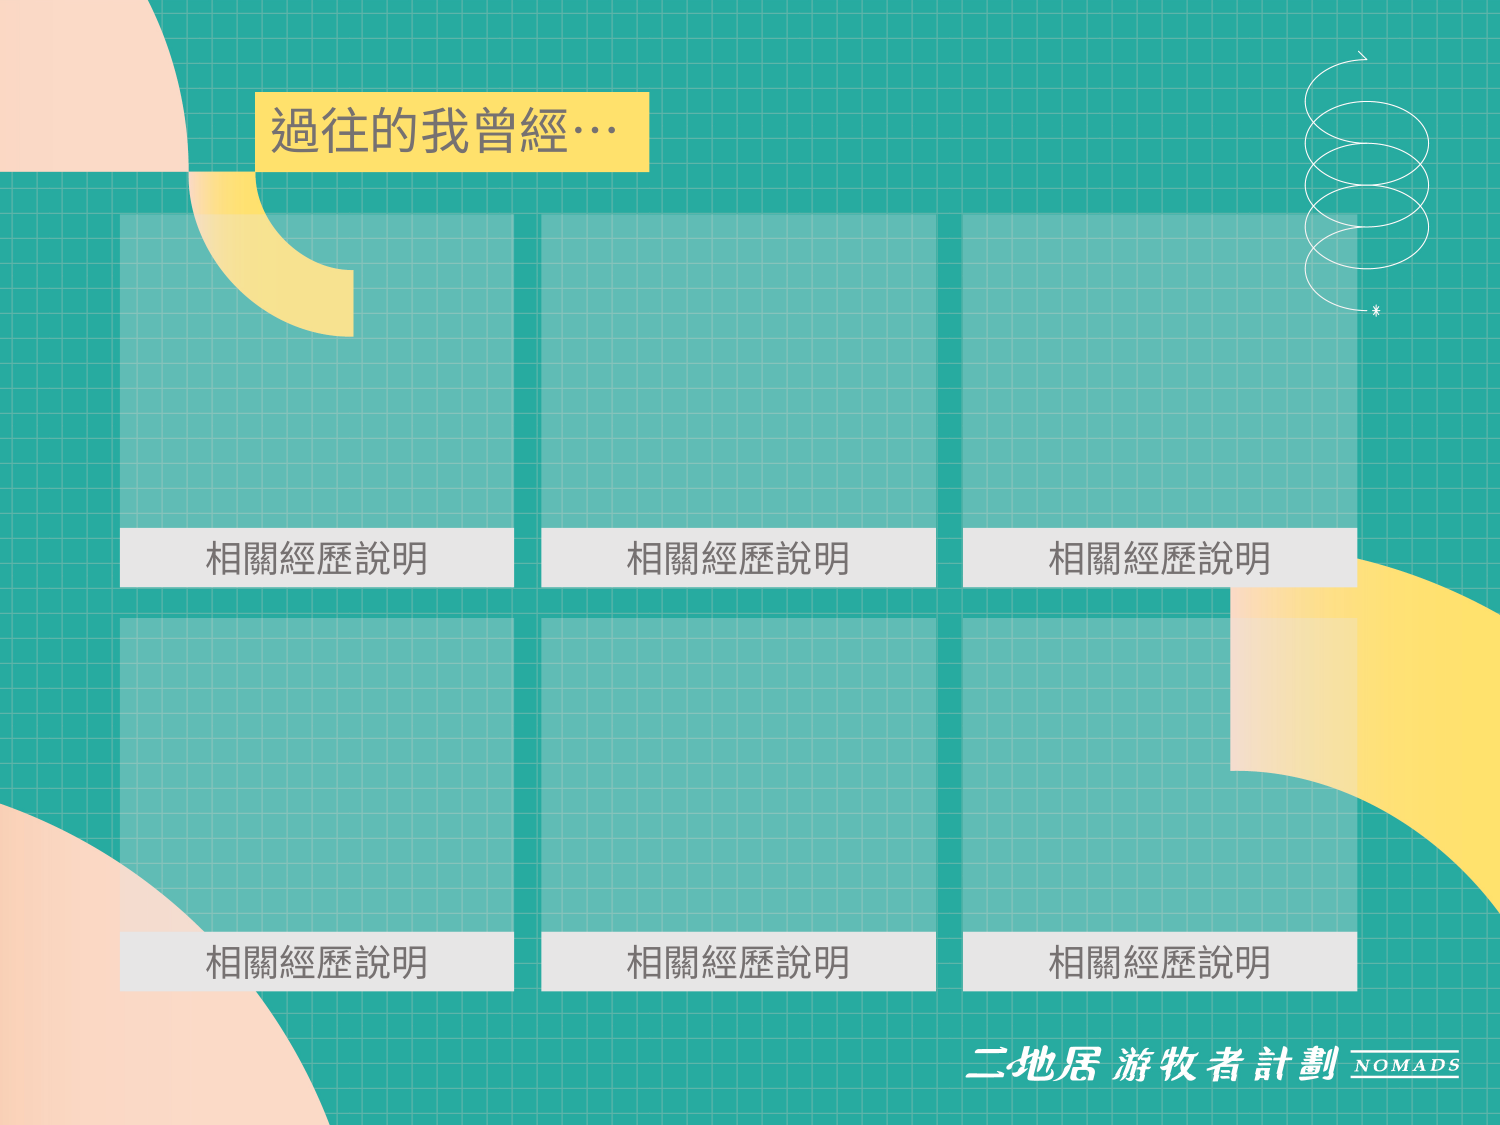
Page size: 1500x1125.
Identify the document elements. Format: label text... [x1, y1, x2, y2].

text_box 相關經歷說明 [119, 931, 515, 992]
picture [0, 0, 1500, 1125]
text_box [963, 618, 1358, 931]
text_box 相關經歷說明 [541, 931, 936, 992]
text_box [119, 214, 515, 527]
text_box [119, 618, 515, 931]
text_box [963, 214, 1358, 527]
text_box 相關經歷說明 [963, 527, 1358, 588]
text_box [541, 618, 936, 931]
text_box 相關經歷說明 [541, 527, 936, 588]
text_box 相關經歷說明 [119, 527, 515, 588]
text_box [541, 214, 936, 527]
text_box 過往的我曾經… [255, 92, 650, 173]
text_box 相關經歷說明 [963, 931, 1358, 992]
